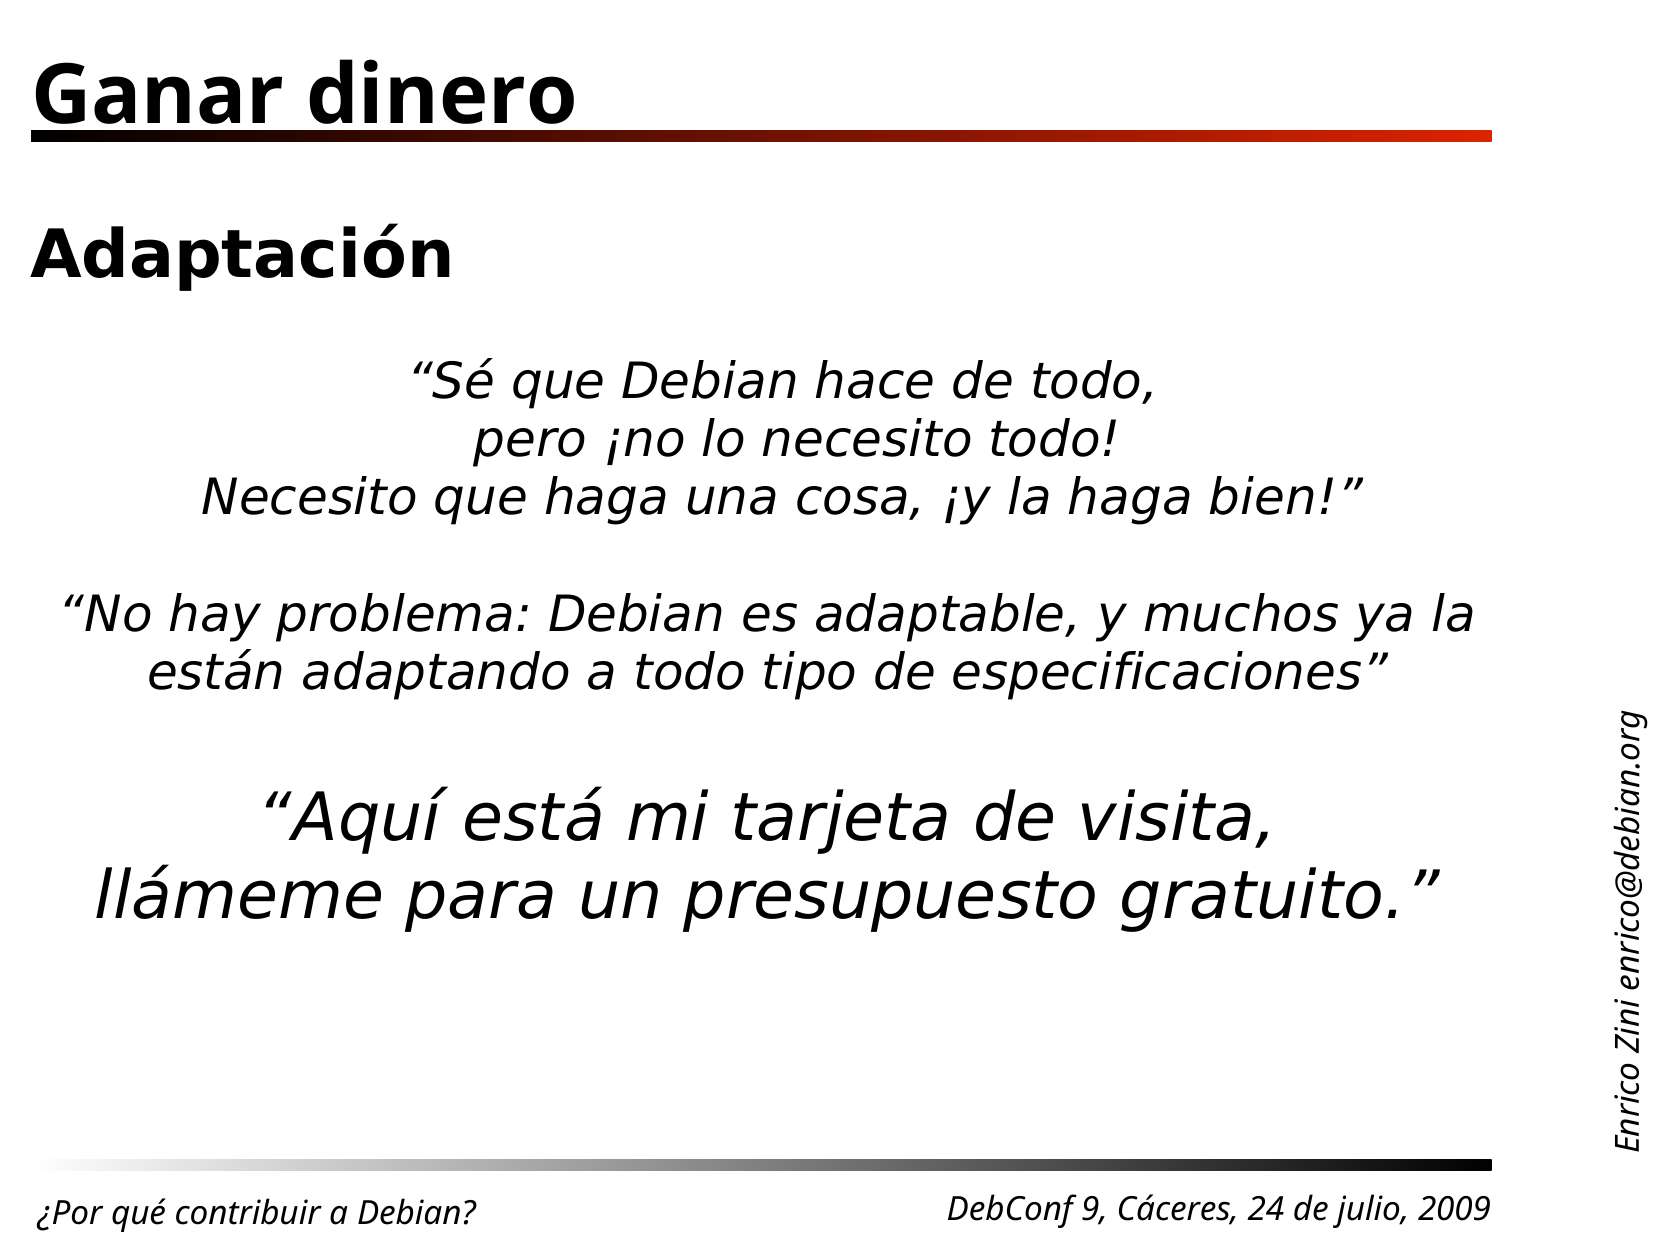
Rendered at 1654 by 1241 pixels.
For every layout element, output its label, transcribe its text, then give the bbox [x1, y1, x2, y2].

text_box Adaptación “Sé que Debian hace de todo, pero ¡no lo necesito todo! Necesito que haga una cosa, ¡y la haga bien!” “No hay problema: Debian es adaptable, y muchos ya la están adaptando a todo tipo de especificaciones” “Aquí está mi tarjeta de visita, llámeme para un presupuesto gratuito.” [30, 215, 1507, 1089]
text_box Ganar dinero [31, 34, 1438, 168]
